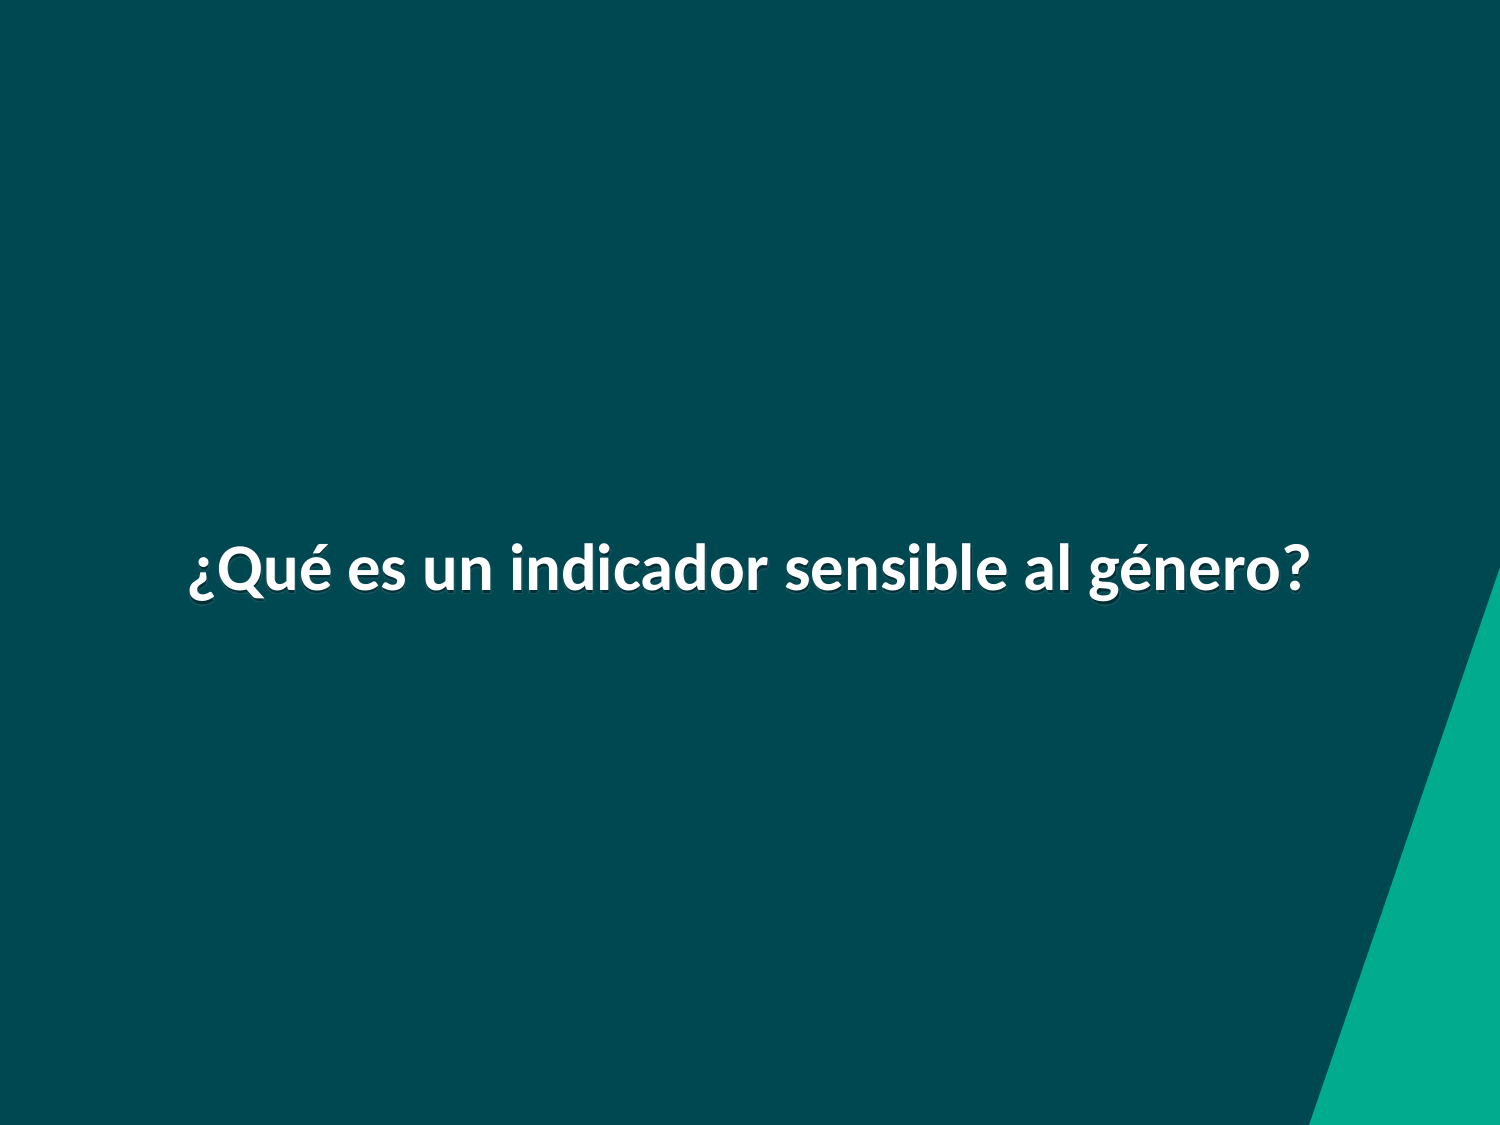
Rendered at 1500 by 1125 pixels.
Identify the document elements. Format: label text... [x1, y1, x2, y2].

title ¿Qué es un indicador sensible al género? [185, 501, 1315, 624]
